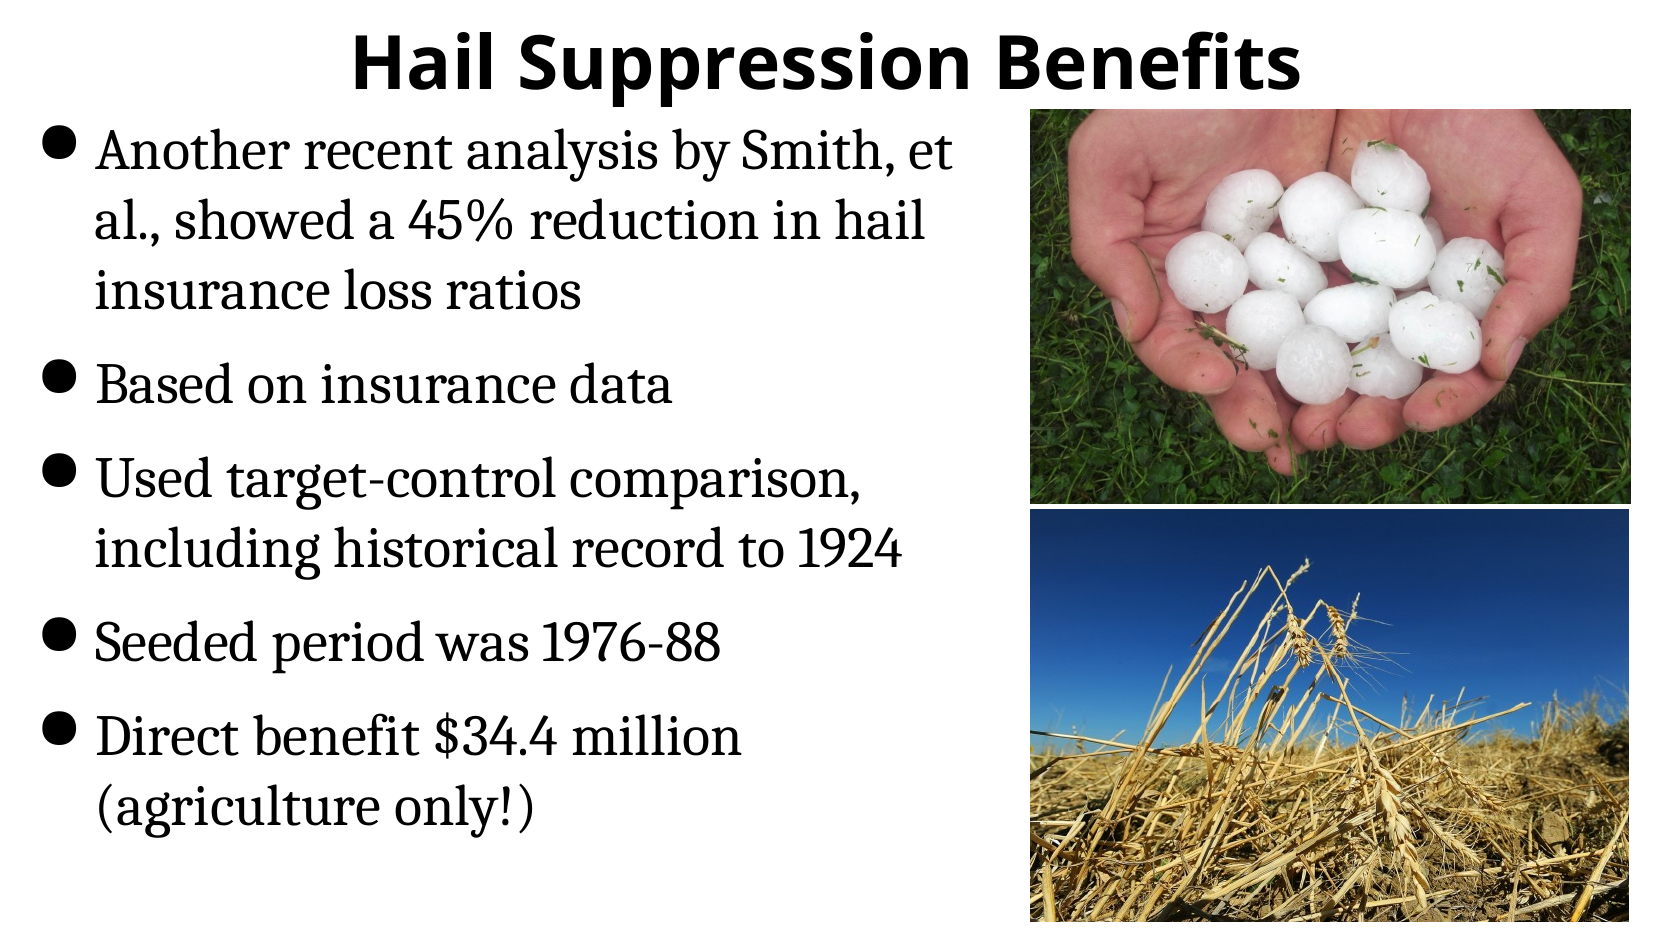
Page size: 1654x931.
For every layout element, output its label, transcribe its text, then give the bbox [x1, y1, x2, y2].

text_box Another recent analysis by Smith, et al., showed a 45% reduction in hail insurance loss ratios Based on insurance data Used target-control comparison, including historical record to 1924 Seeded period was 1976-88 Direct benefit $34.4 million (agriculture only!) [19, 43, 1041, 845]
title Hail Suppression Benefits [0, 11, 1654, 119]
picture [1030, 509, 1629, 922]
picture [1030, 109, 1631, 504]
